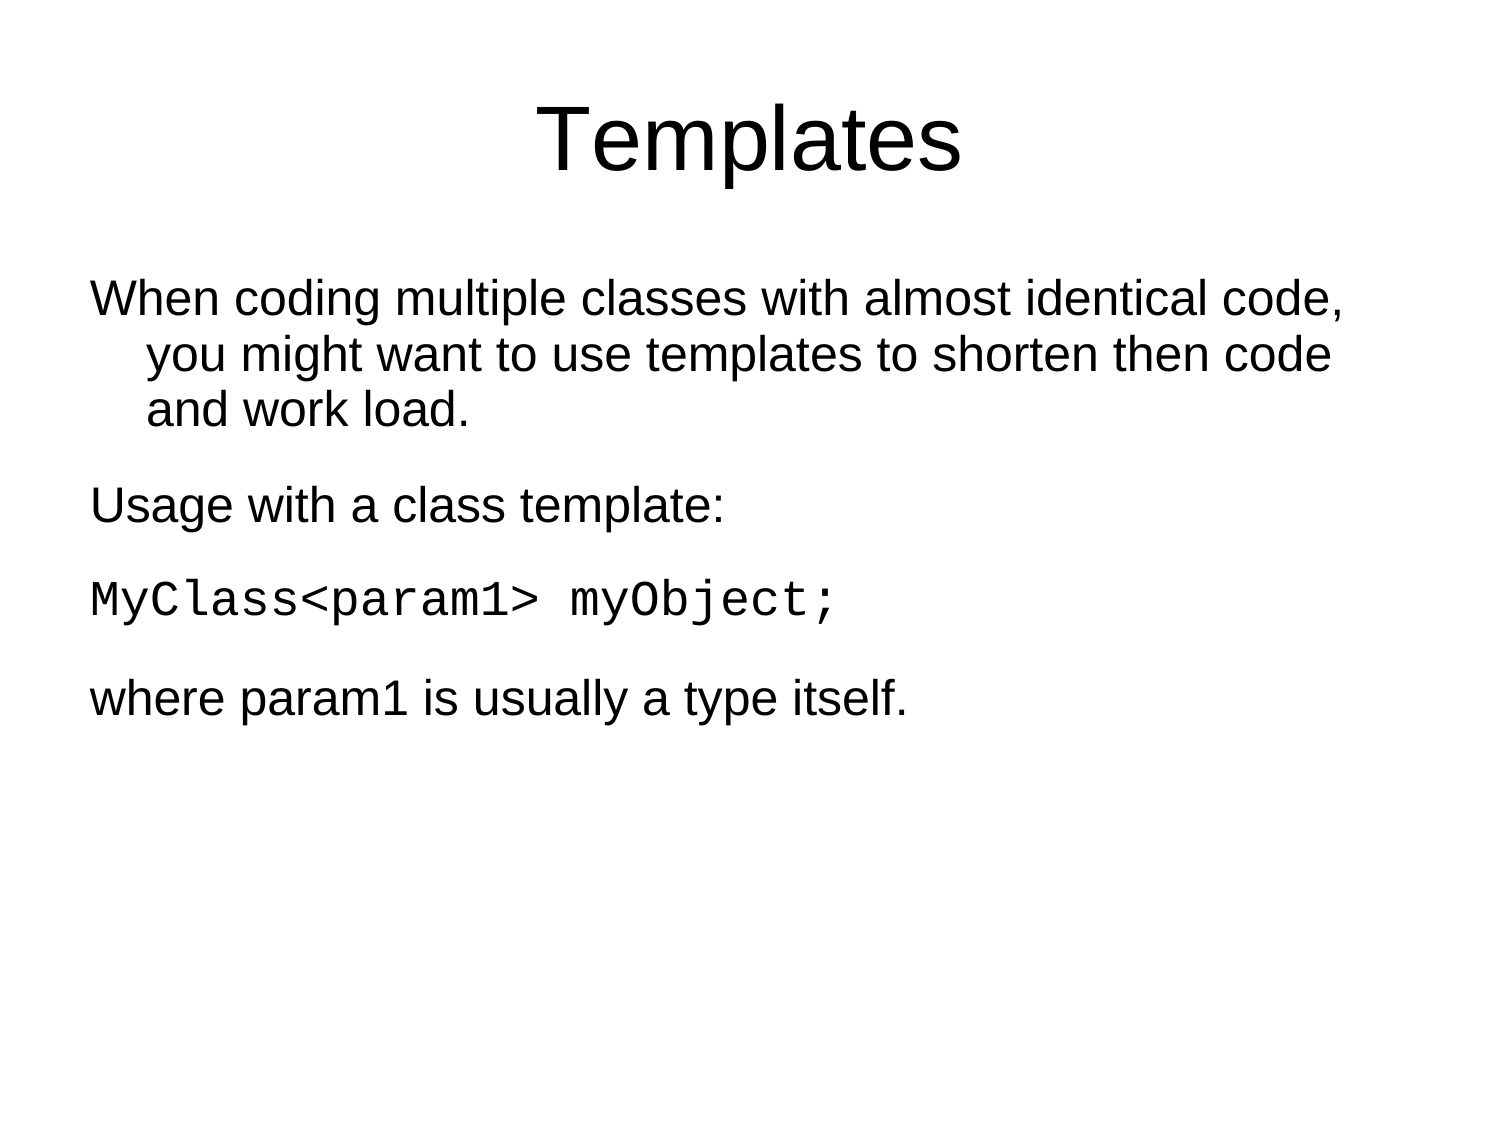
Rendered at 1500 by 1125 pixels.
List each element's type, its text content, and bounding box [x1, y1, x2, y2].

list When coding multiple classes with almost identical code, you might want to use templates to shorten then code and work load. Usage with a class template: MyClass<param1> myObject; where param1 is usually a type itself. [75, 262, 1426, 1006]
title Templates [75, 45, 1426, 233]
